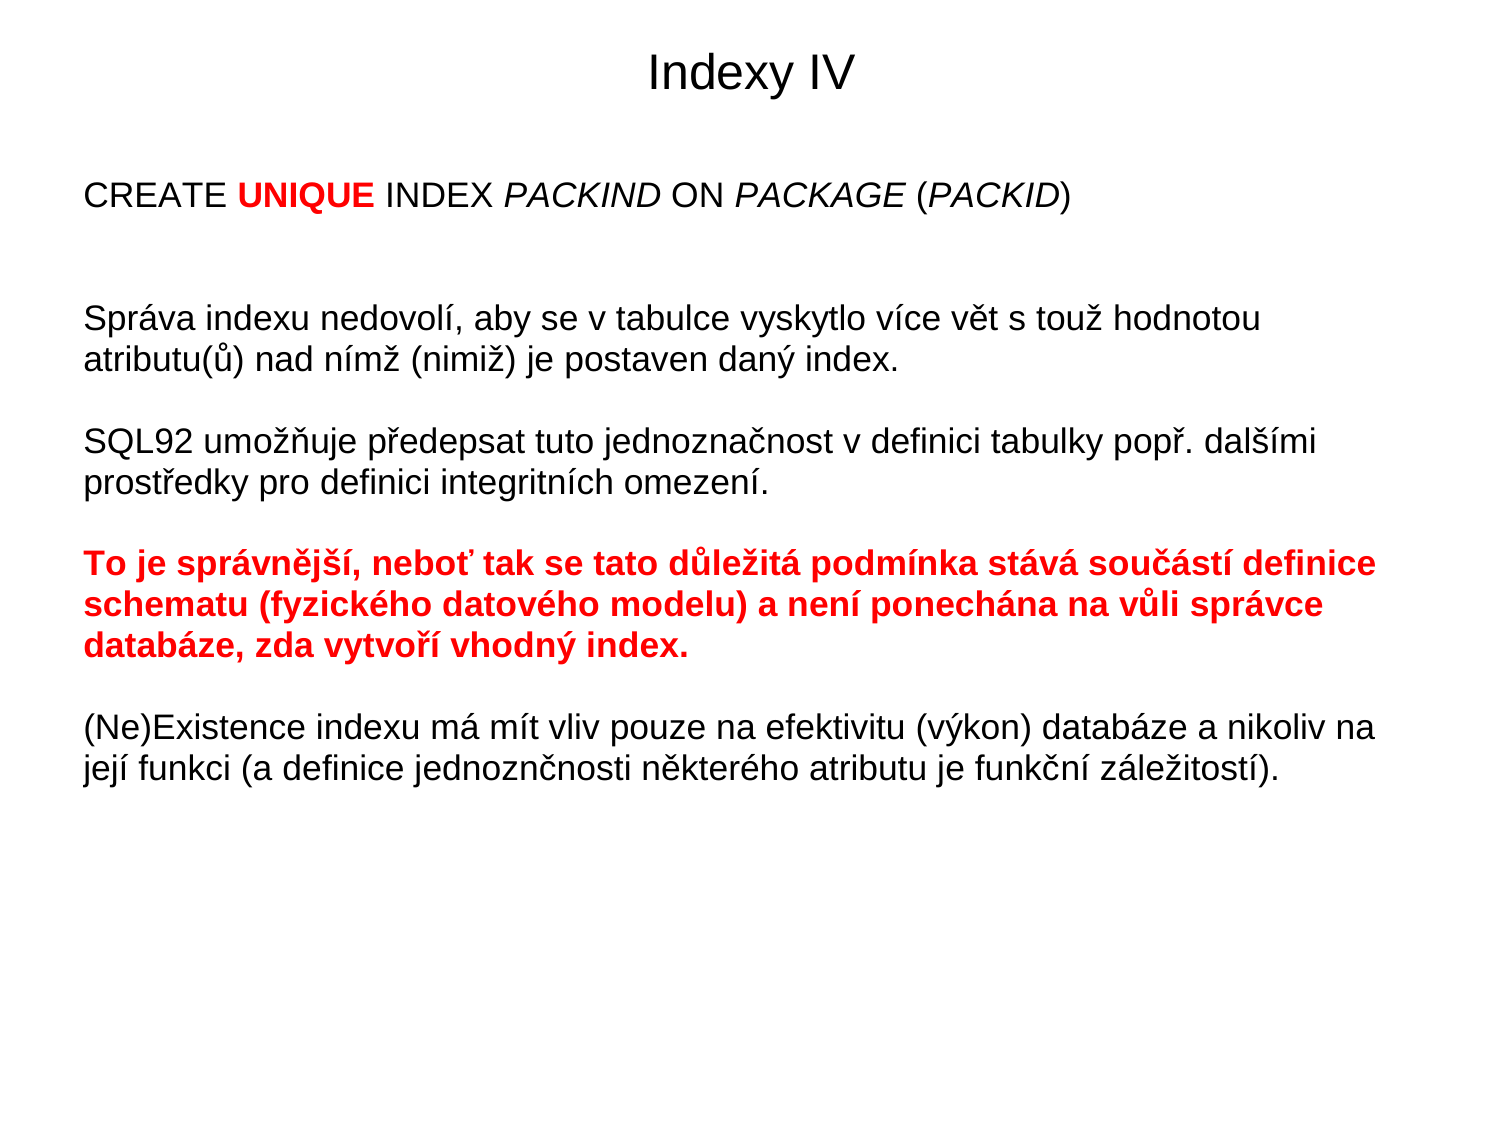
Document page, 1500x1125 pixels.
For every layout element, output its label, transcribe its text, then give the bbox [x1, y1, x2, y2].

title Indexy IV [76, 0, 1427, 140]
chart [83, 175, 1397, 1045]
